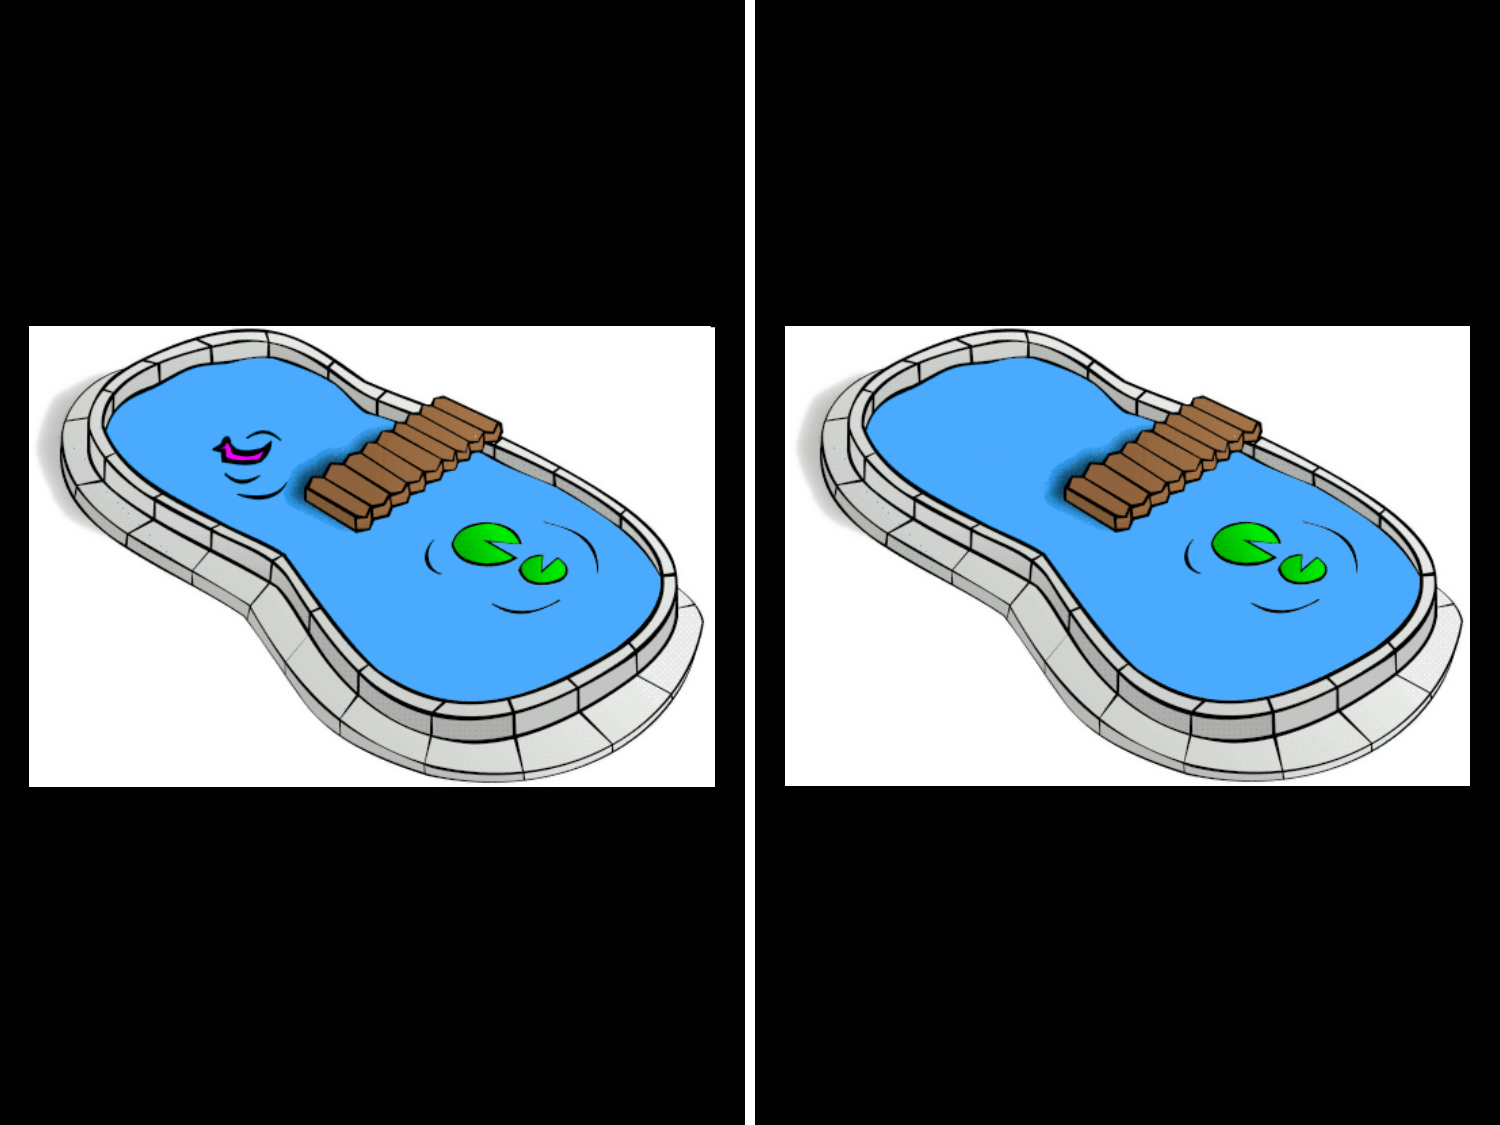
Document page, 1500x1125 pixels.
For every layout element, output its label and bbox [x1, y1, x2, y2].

picture [785, 326, 1470, 786]
picture [29, 326, 715, 787]
